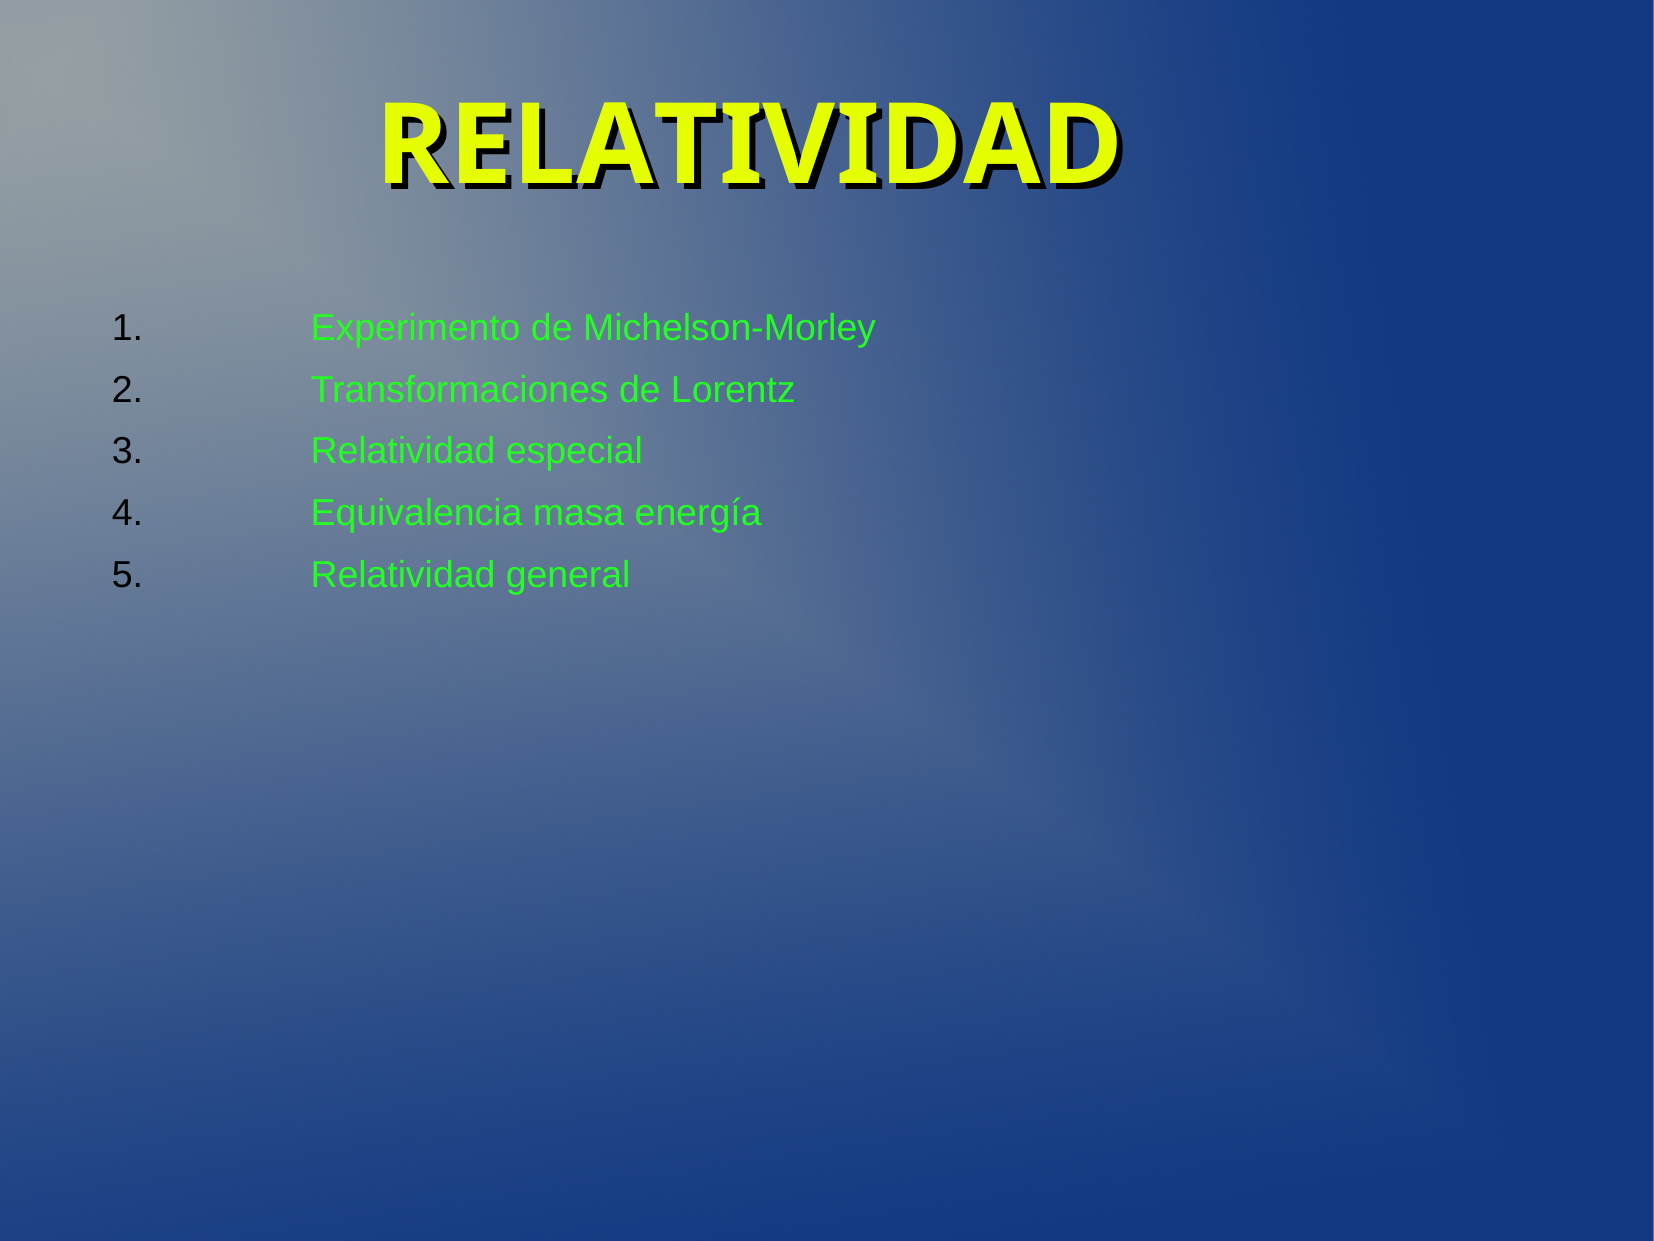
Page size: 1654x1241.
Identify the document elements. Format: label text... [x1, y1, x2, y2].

title RELATIVIDAD [75, 45, 1426, 233]
picture [0, 0, 1654, 1241]
text_box Experimento de Michelson-Morley Transformaciones de Lorentz Relatividad especial Equivalencia masa energía Relatividad general [96, 295, 1447, 919]
